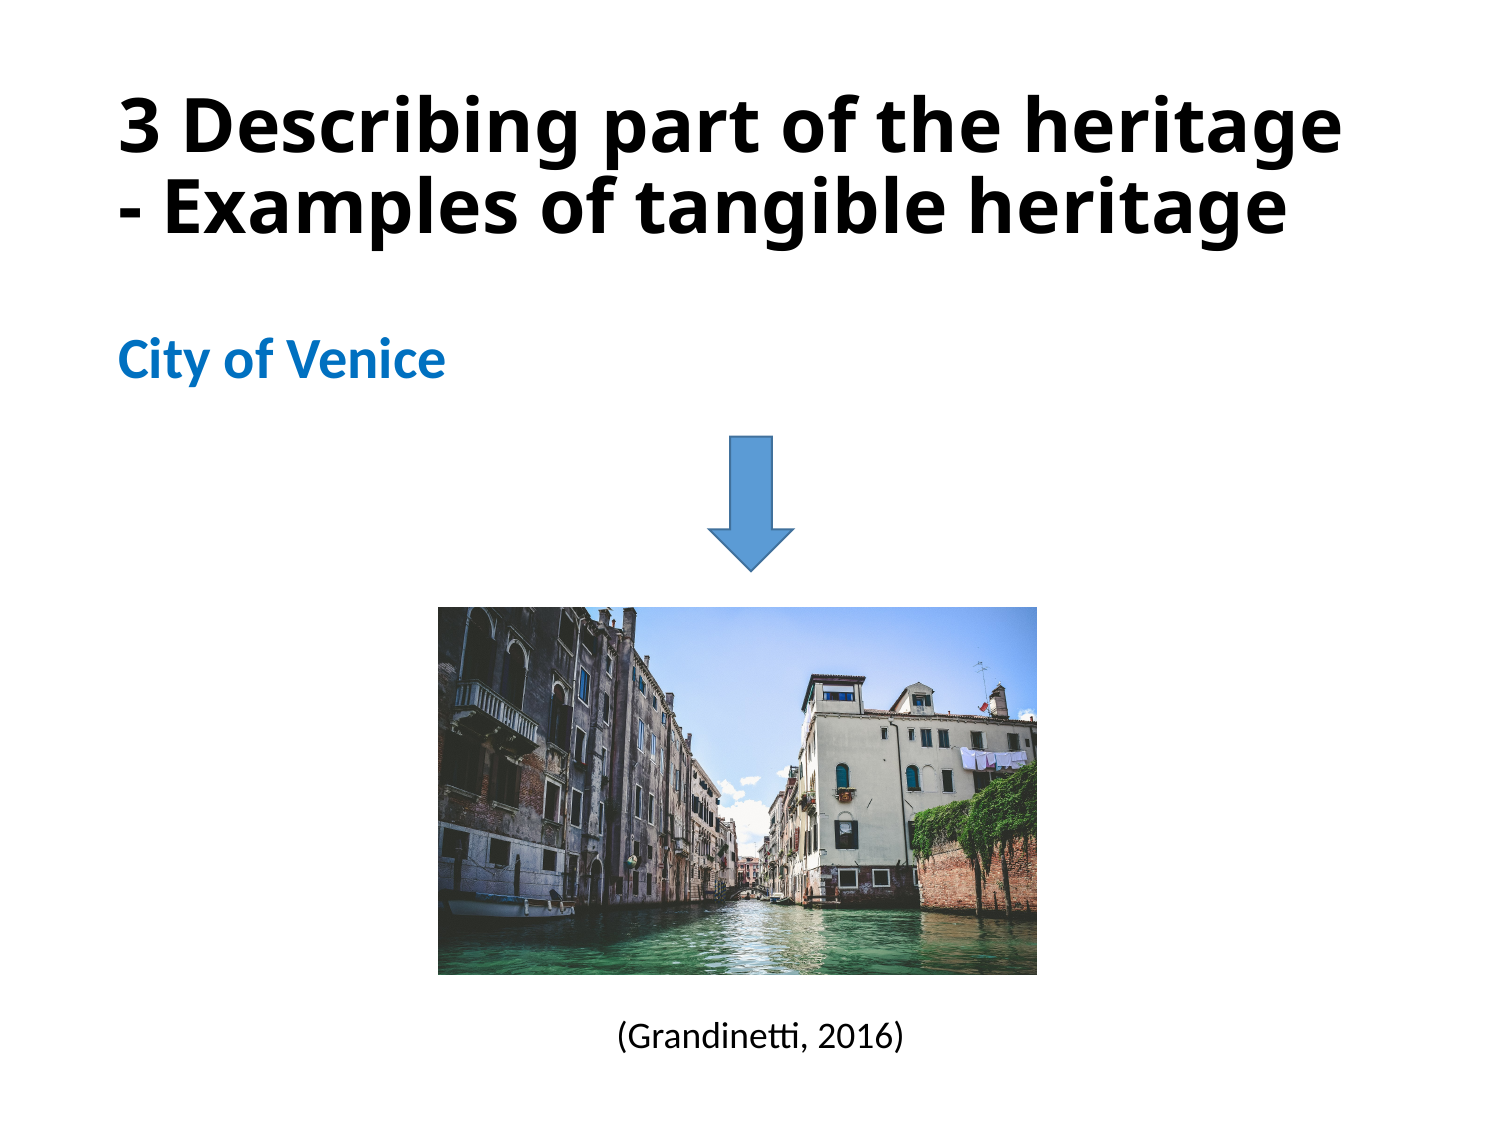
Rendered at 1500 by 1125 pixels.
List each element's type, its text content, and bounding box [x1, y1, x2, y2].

list City of Venice [103, 320, 1397, 1035]
picture [438, 607, 1037, 975]
text_box [709, 436, 793, 572]
title 3 Describing part of the heritage - Examples of tangible heritage [103, 59, 1397, 278]
text_box (Grandinetti, 2016) [602, 1004, 920, 1064]
